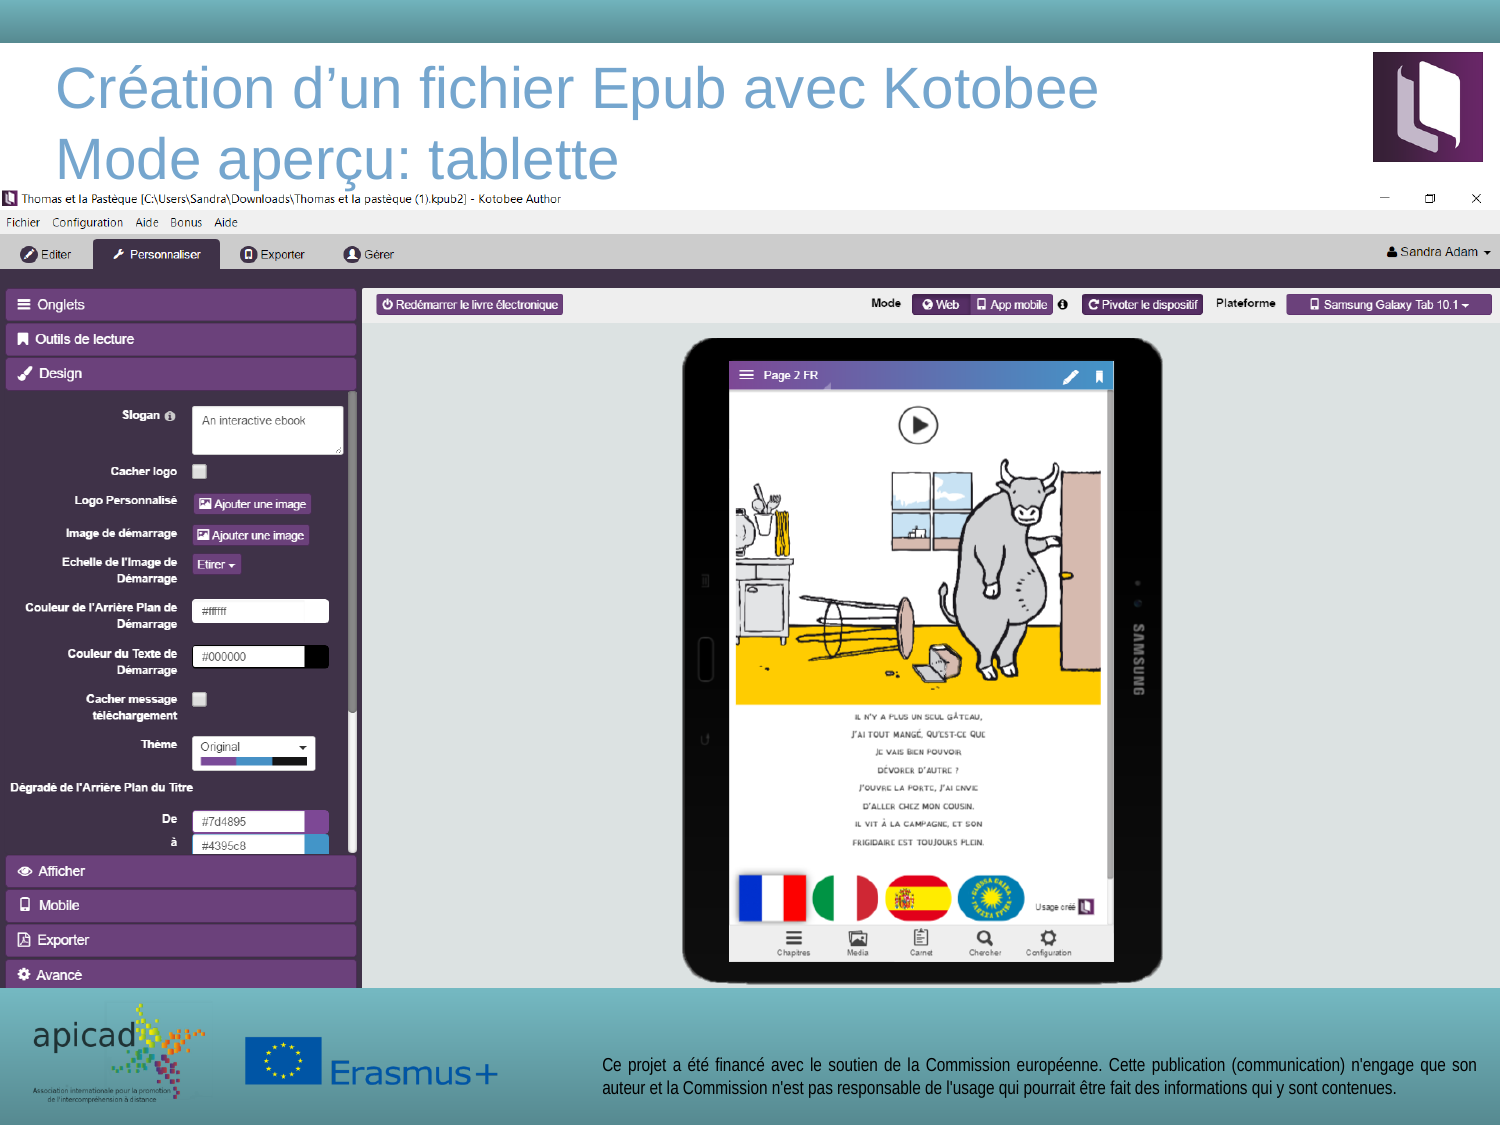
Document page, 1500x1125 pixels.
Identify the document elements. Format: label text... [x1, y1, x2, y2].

text_box [0, 988, 1500, 1125]
text_box Ce projet a été financé avec le soutien de la Commission européenne. Cette publication (communication) n'engage que son auteur et la Commission n'est pas responsable de l'usage qui pourrait être fait des informations qui y sont contenues. [596, 1046, 1483, 1105]
picture [29, 999, 213, 1108]
text_box Création d’un fichier Epub avec Kotobee [41, 42, 1353, 113]
text_box [0, 0, 1500, 43]
text_box Mode aperçu: tablette [41, 113, 1353, 200]
picture [230, 1023, 512, 1098]
picture [1373, 52, 1483, 162]
picture [0, 187, 1500, 988]
